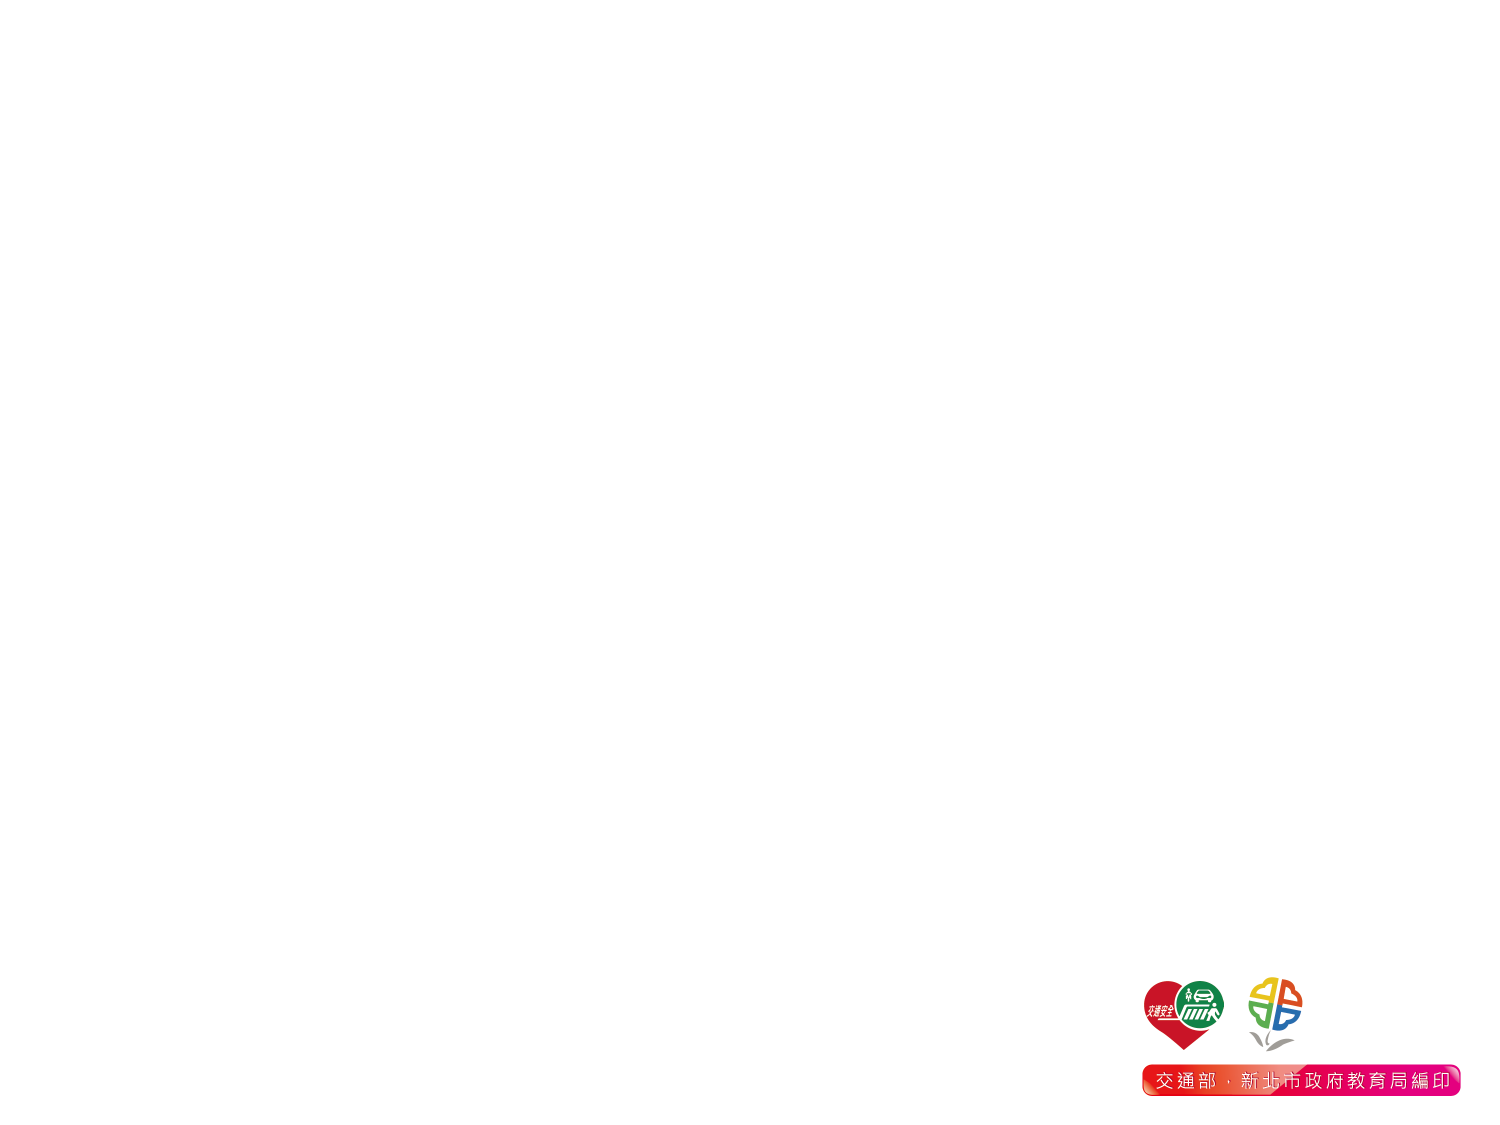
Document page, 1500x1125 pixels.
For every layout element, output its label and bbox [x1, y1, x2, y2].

picture [1094, 928, 1483, 1125]
